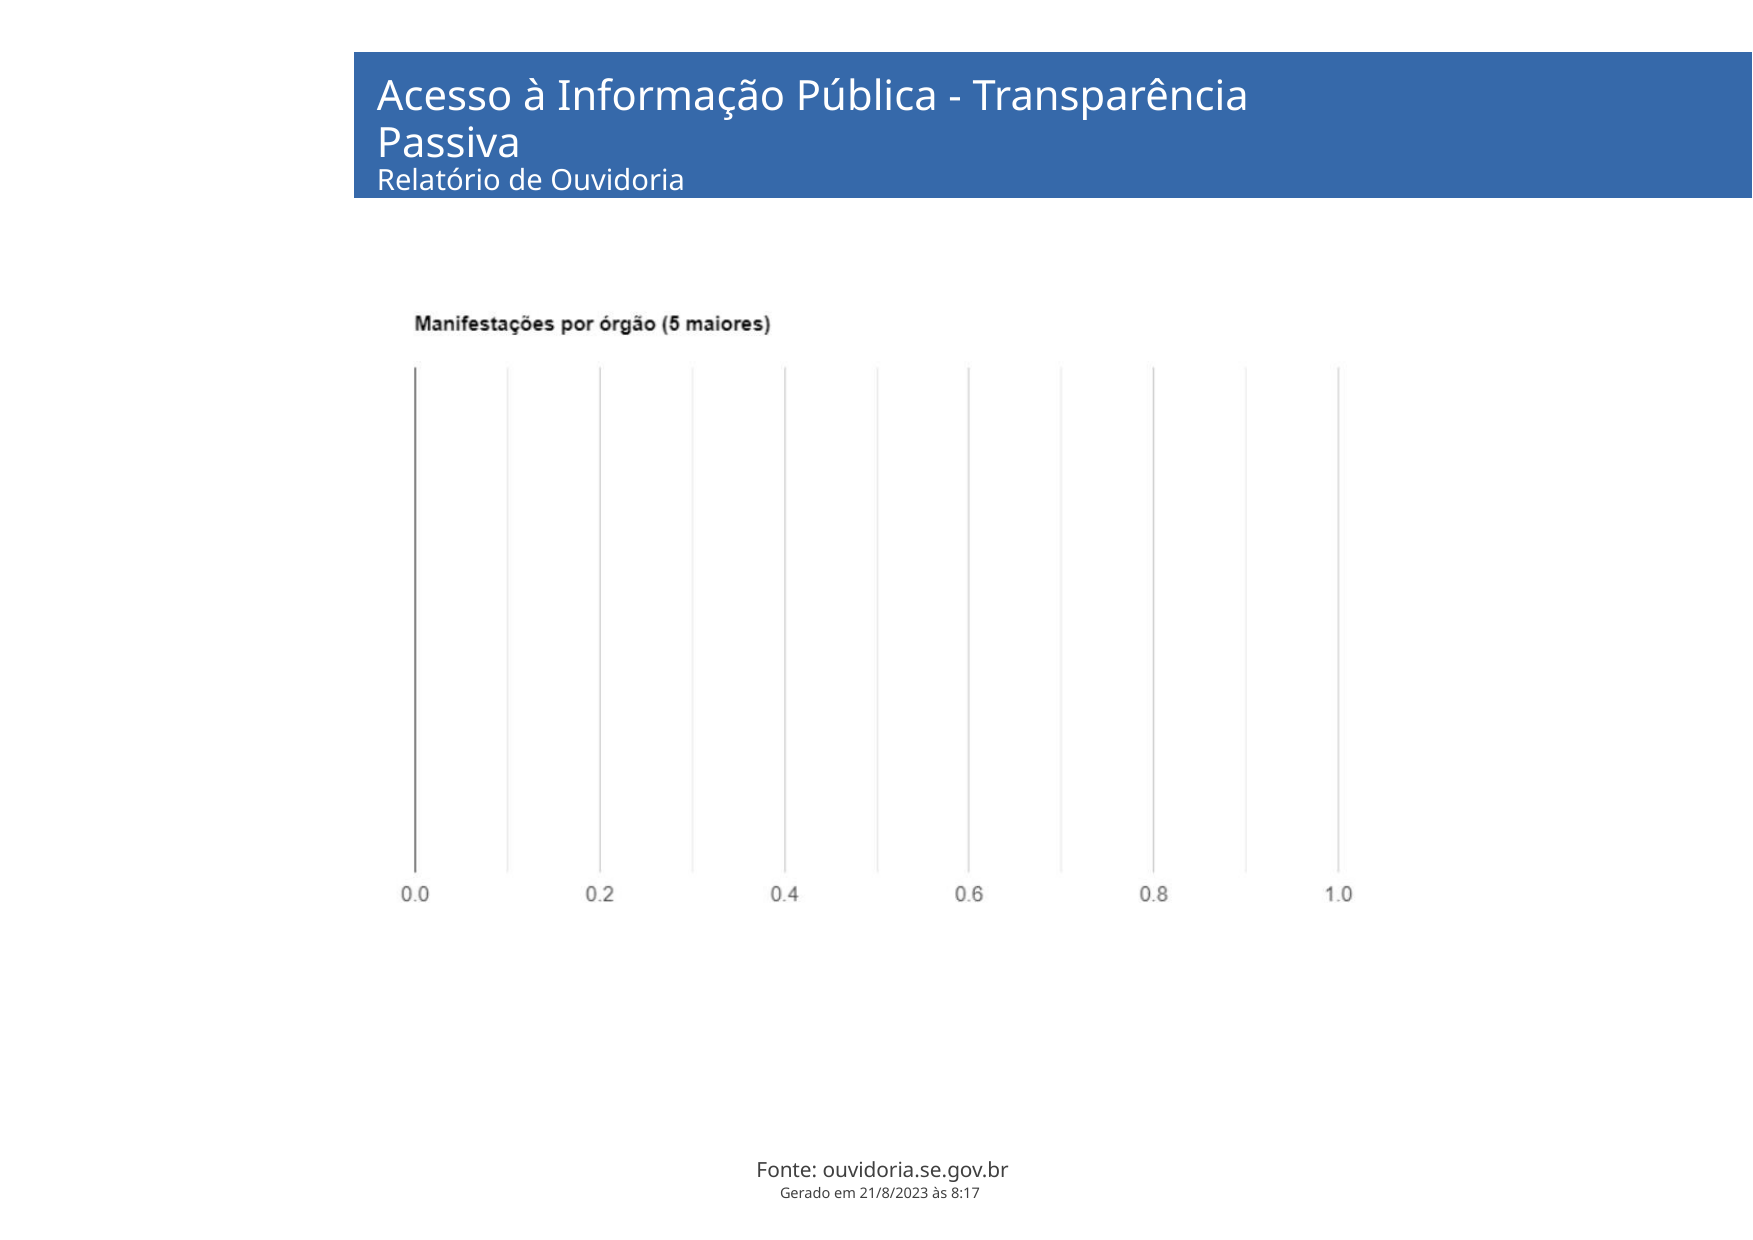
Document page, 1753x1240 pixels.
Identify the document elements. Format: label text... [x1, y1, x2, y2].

text_box [155, 211, 1599, 1028]
text_box Acesso à Informação Pública - Transparência Passiva Relatório de Ouvidoria SETUR - Julho a Julho de 2023 [376, 72, 1403, 228]
text_box Fonte: ouvidoria.se.gov.br [756, 1158, 1023, 1182]
text_box Gerado em 21/8/2023 às 8:17 [780, 1184, 999, 1202]
text_box [354, 52, 1752, 198]
